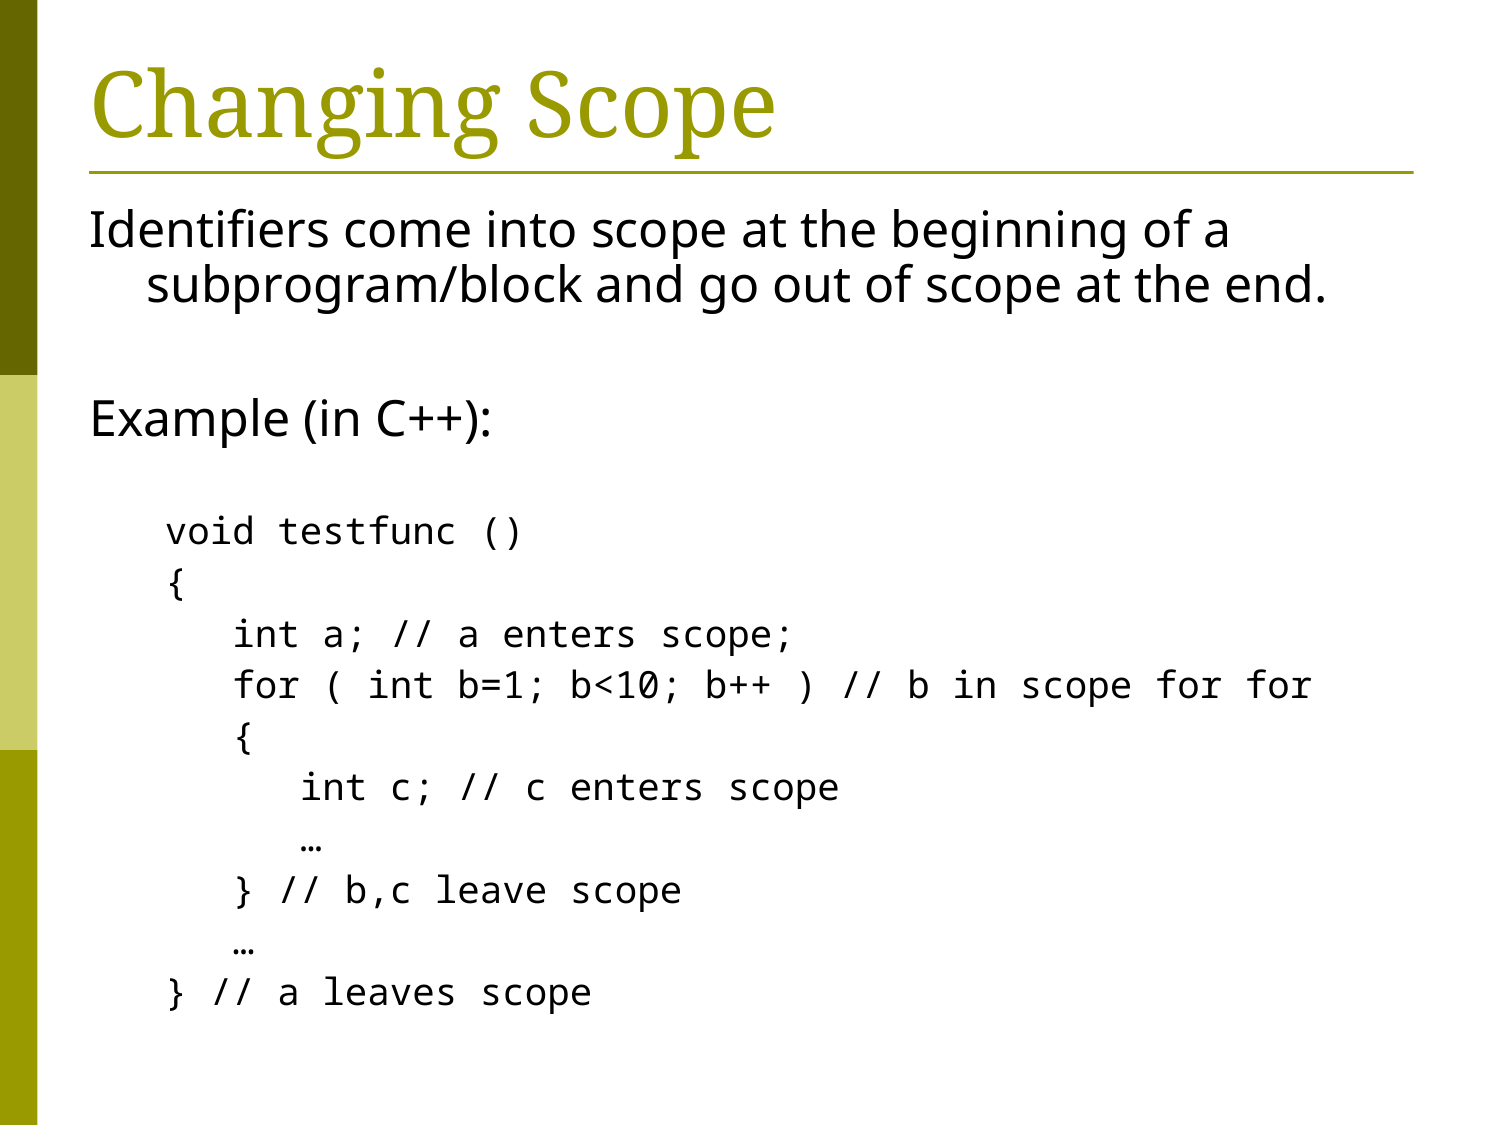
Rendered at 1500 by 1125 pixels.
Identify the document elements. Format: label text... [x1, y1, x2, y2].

title Changing Scope [75, 45, 1426, 173]
list Identifiers come into scope at the beginning of a subprogram/block and go out of scope at the end. Example (in C++): void testfunc () { int a; // a enters scope; for ( int b=1; b<10; b++ ) // b in scope for for { int c; // c enters scope … } // b,c leave scope … } // a leaves scope [75, 196, 1426, 1006]
